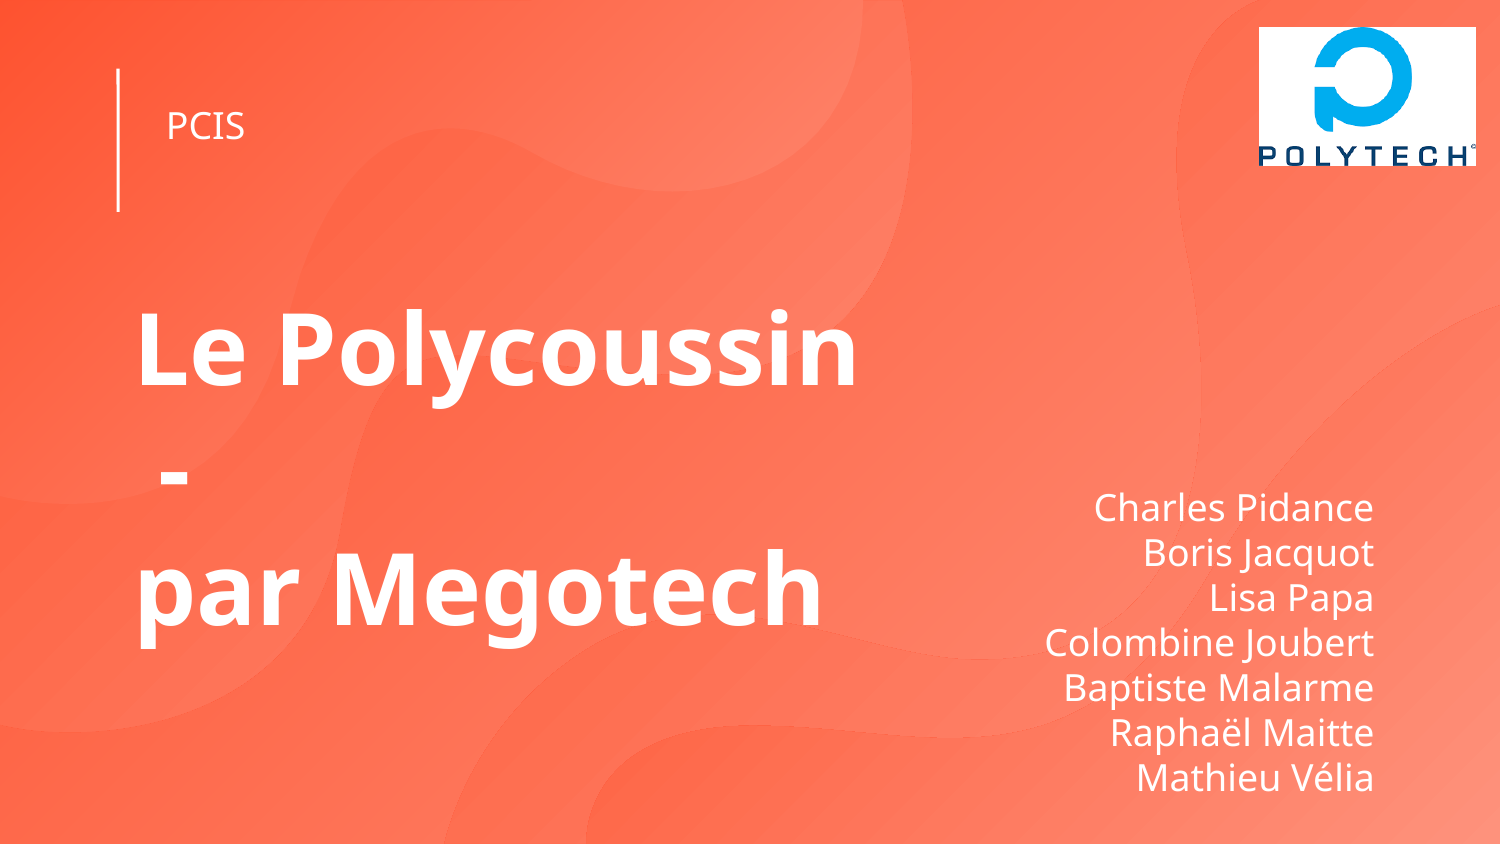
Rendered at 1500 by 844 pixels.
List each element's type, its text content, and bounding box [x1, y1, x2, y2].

picture [1259, 27, 1476, 166]
subtitle Charles Pidance Boris Jacquot Lisa Papa Colombine Joubert Baptiste Malarme Raphaël Maitte Mathieu Vélia [1026, 469, 1390, 809]
title Le Polycoussin - par Megotech [118, 276, 946, 661]
subtitle PCIS [150, 86, 492, 140]
